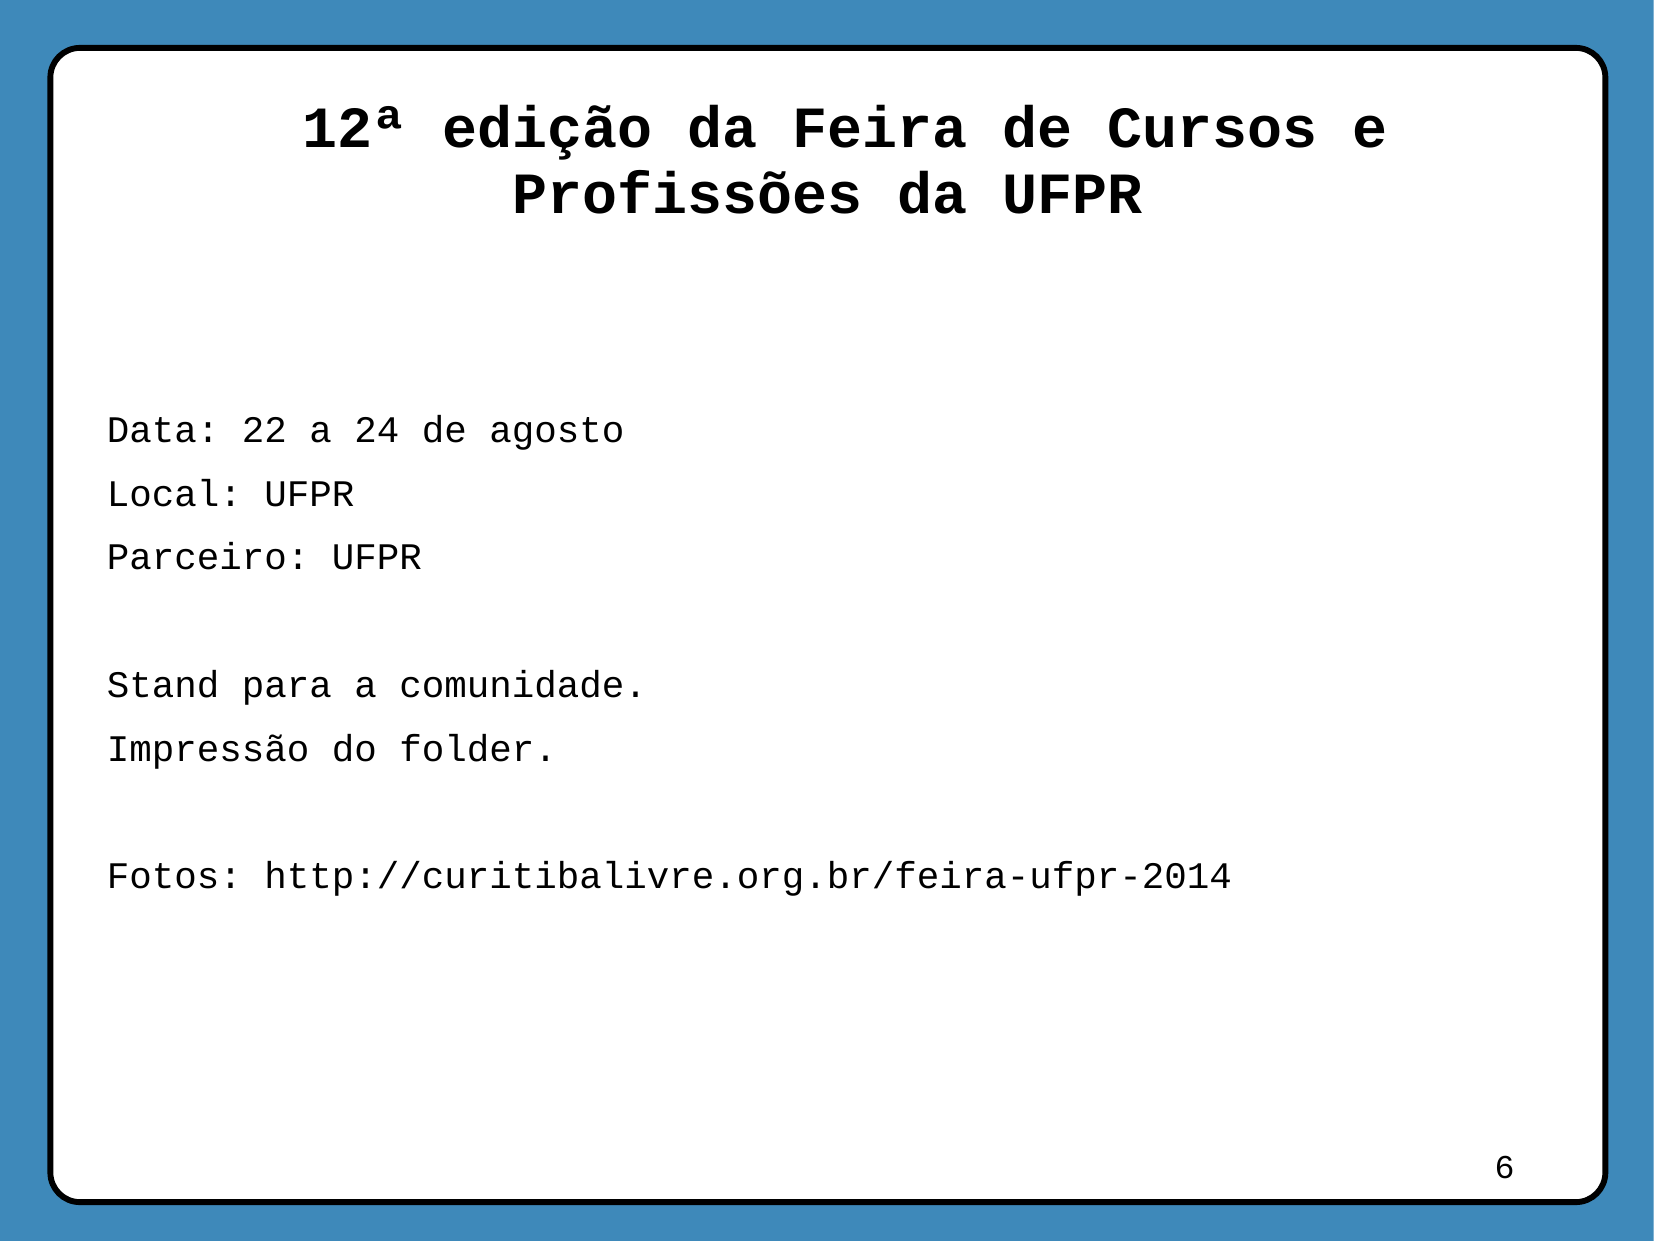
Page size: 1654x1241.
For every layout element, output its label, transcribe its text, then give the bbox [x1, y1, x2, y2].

picture [0, 0, 1654, 1241]
text_box <número> [1494, 1150, 1654, 1224]
title 12ª edição da Feira de Cursos e Profissões da UFPR [121, 61, 1534, 269]
list Data: 22 a 24 de agosto Local: UFPR Parceiro: UFPR Stand para a comunidade. Impressão do folder. Fotos: http://curitibalivre.org.br/feira-ufpr-2014 [106, 389, 1547, 946]
